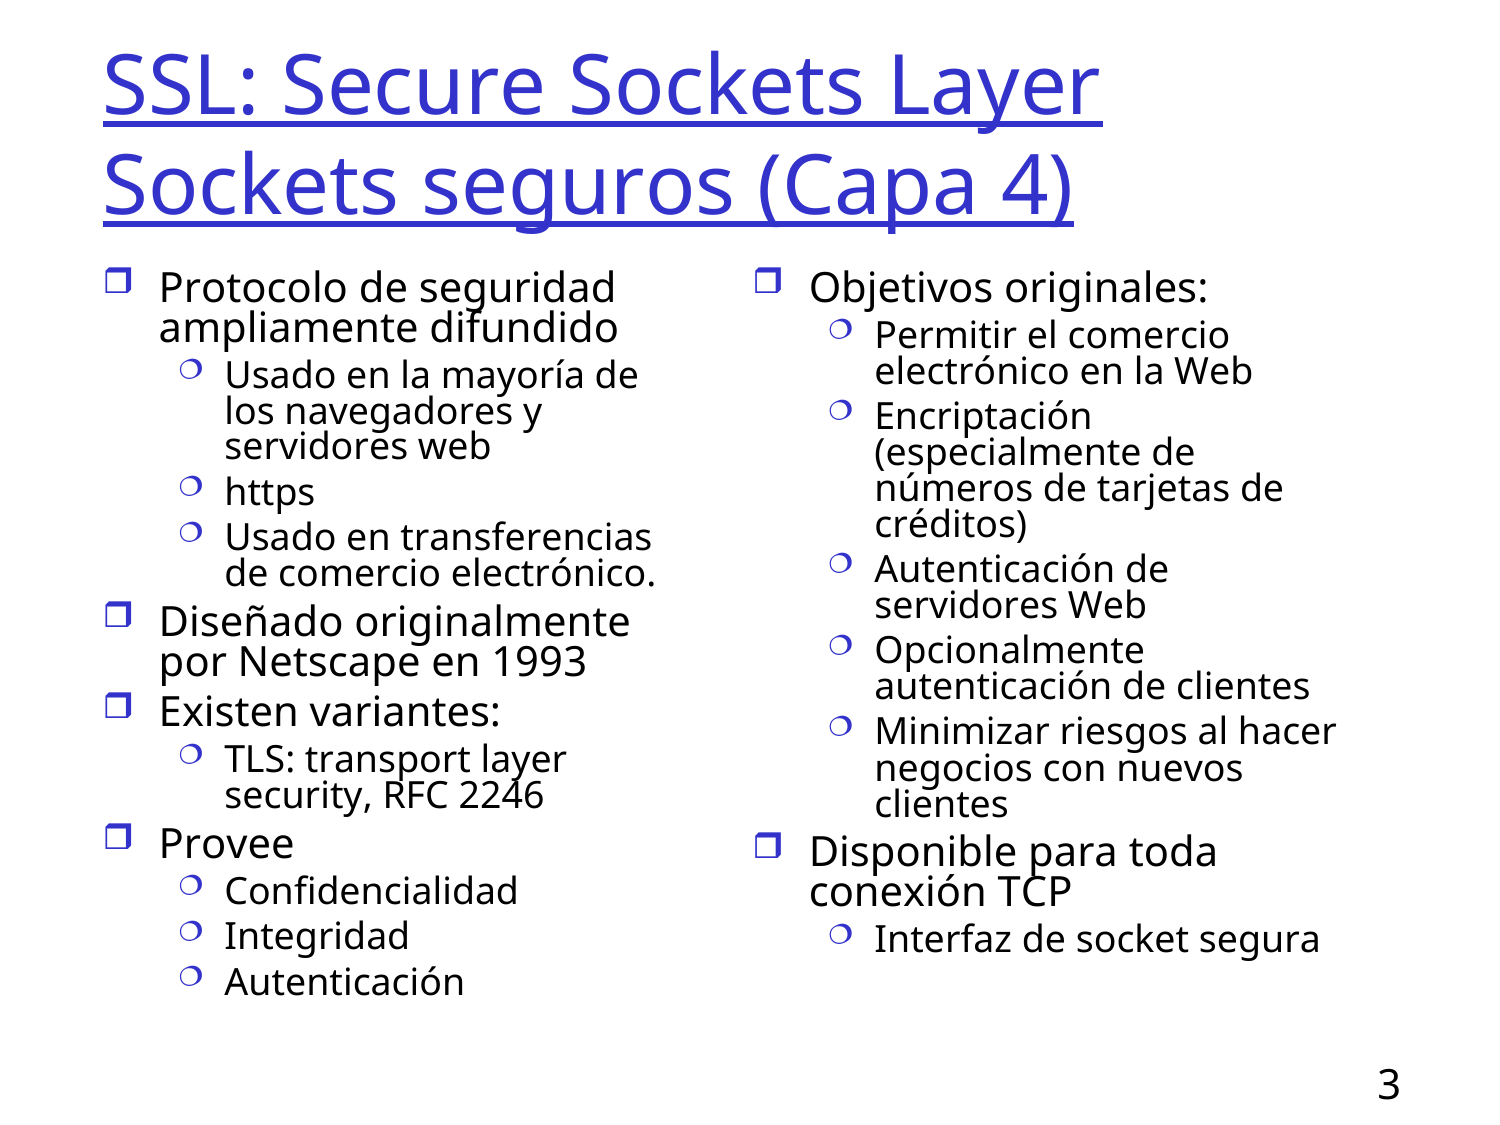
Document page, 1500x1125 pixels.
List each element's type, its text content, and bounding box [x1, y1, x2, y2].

title SSL: Secure Sockets Layer Sockets seguros (Capa 4) [87, 23, 1363, 239]
list Objetivos originales: Permitir el comercio electrónico en la Web Encriptación (especialmente de números de tarjetas de créditos) Autenticación de servidores Web Opcionalmente autenticación de clientes Minimizar riesgos al hacer negocios con nuevos clientes Disponible para toda conexión TCP Interfaz de socket segura [737, 262, 1363, 1026]
list Protocolo de seguridad ampliamente difundido Usado en la mayoría de los navegadores y servidores web https Usado en transferencias de comercio electrónico. Diseñado originalmente por Netscape en 1993 Existen variantes: TLS: transport layer security, RFC 2246 Provee Confidencialidad Integridad Autenticación [87, 262, 713, 1026]
